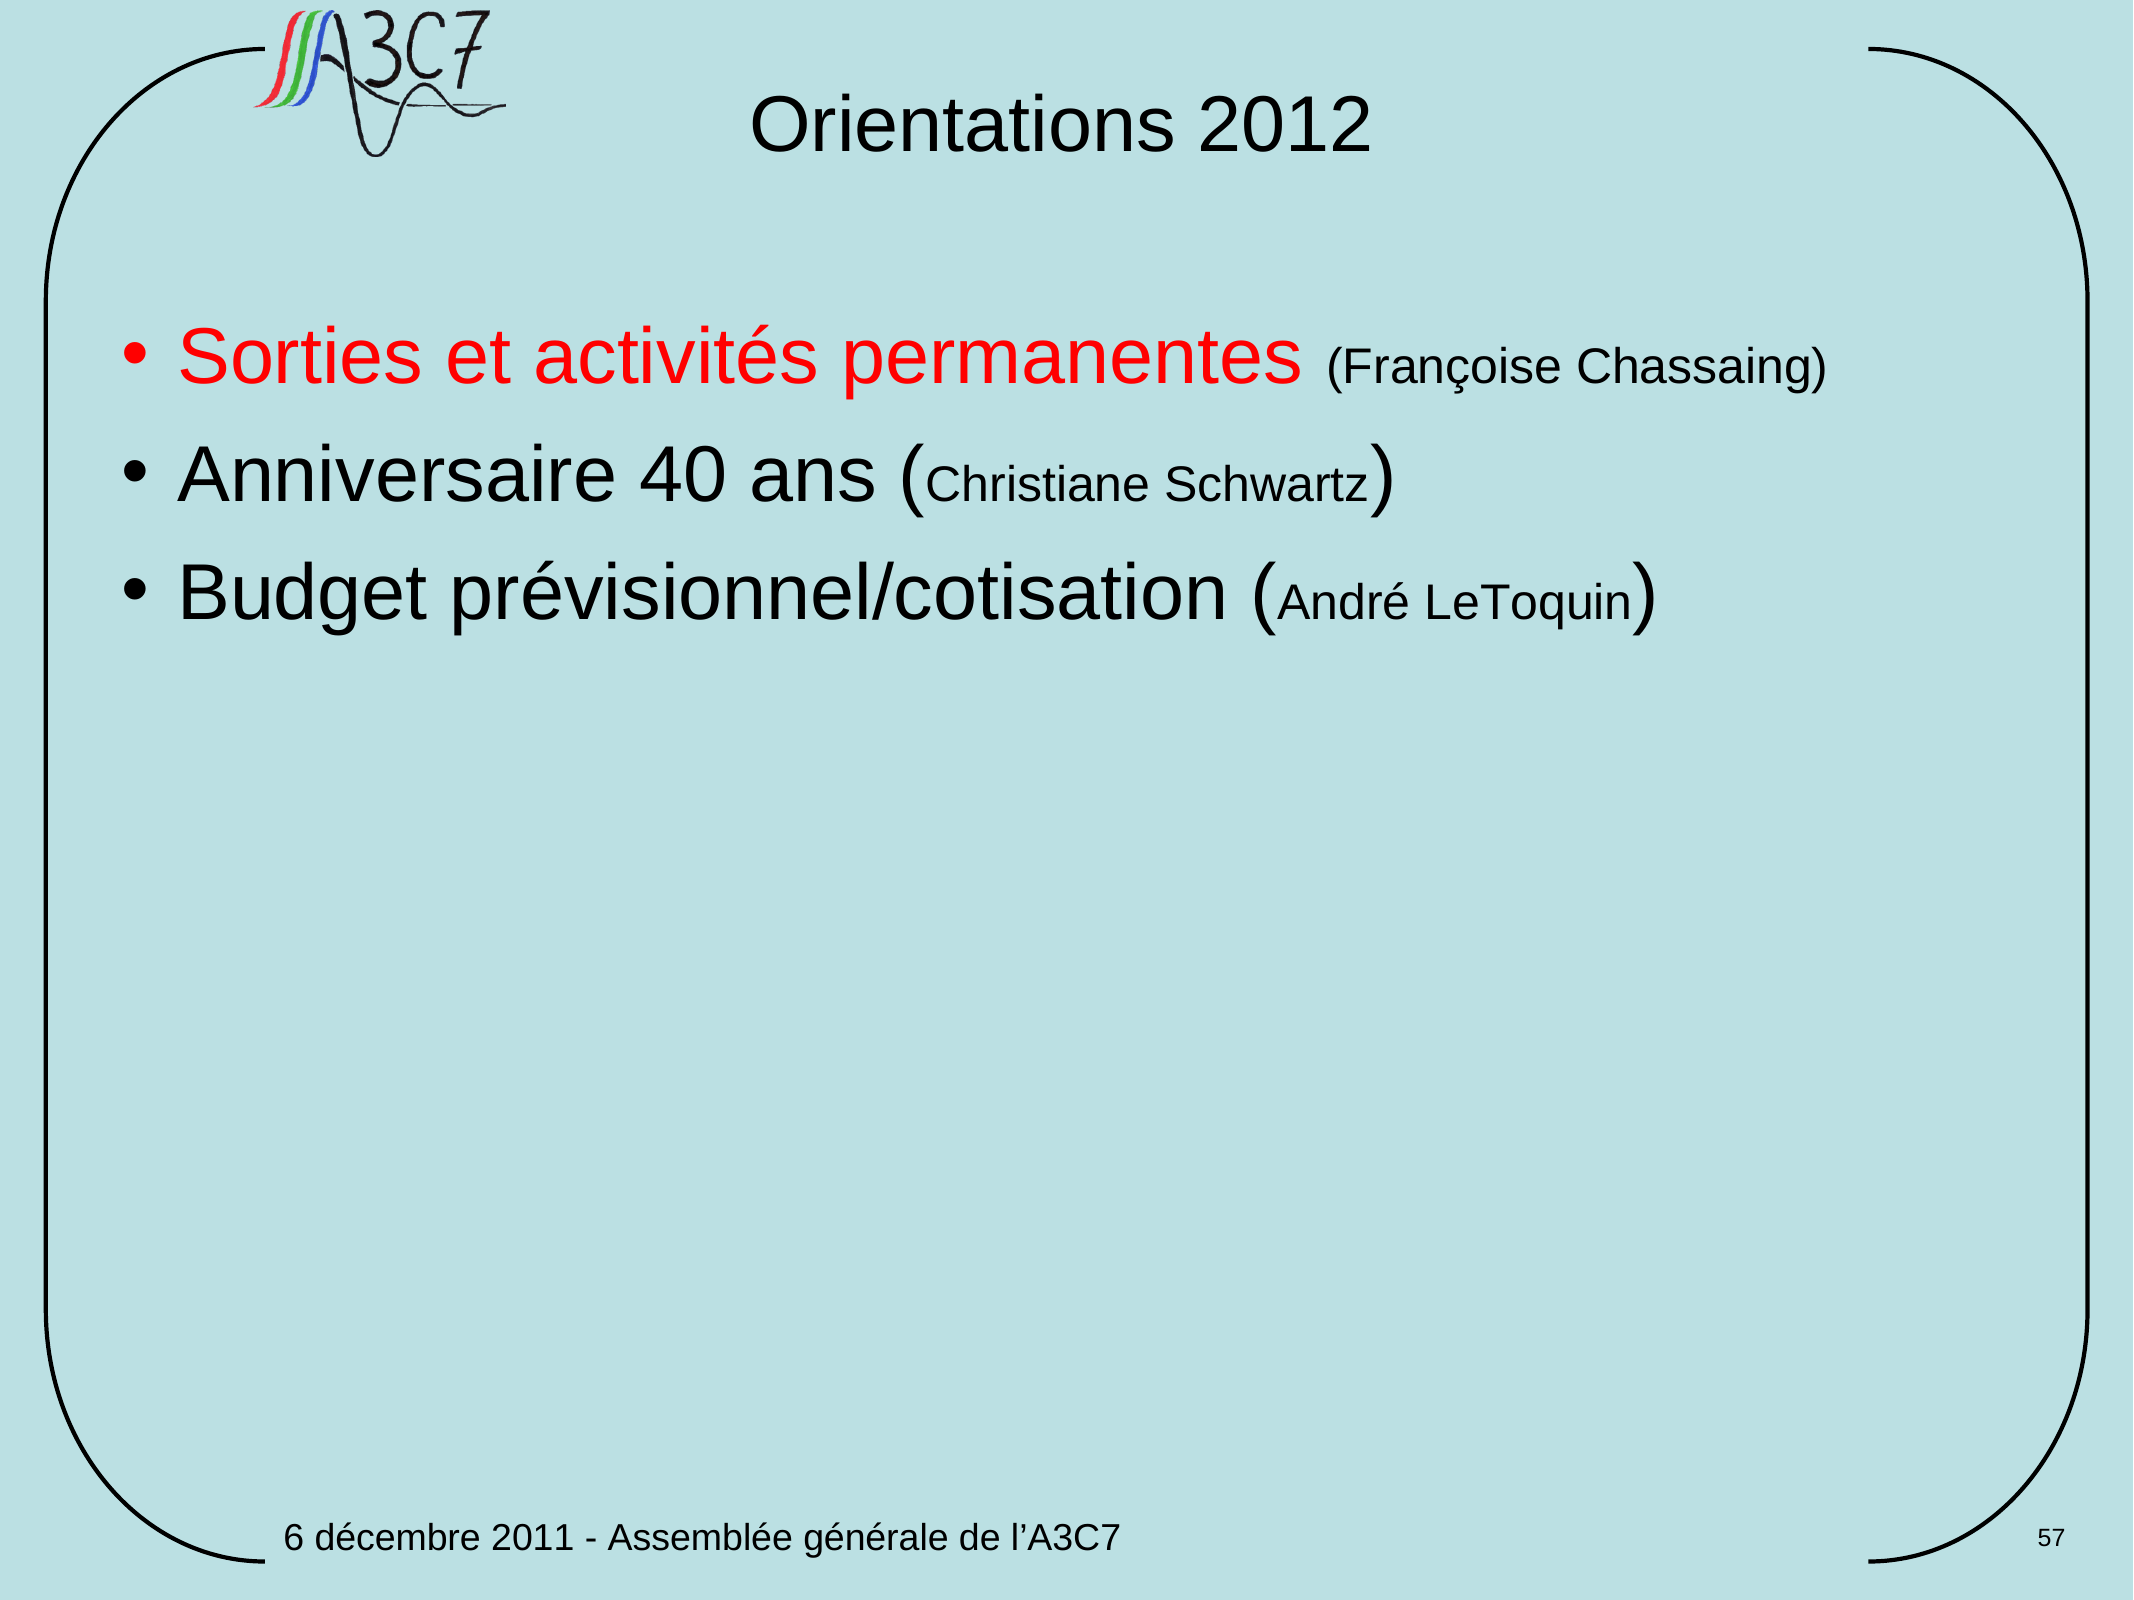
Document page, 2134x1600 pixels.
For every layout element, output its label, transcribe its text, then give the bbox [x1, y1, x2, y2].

list Sorties et activités permanentes (Françoise Chassaing) Anniversaire 40 ans (Christiane Schwartz) Budget prévisionnel/cotisation (André LeToquin) [106, 295, 2028, 1467]
title Orientations 2012 [106, 64, 2028, 295]
text_box 6 décembre 2011 - Assemblée générale de l’A3C7 [274, 1512, 1131, 1558]
picture [253, 10, 506, 64]
